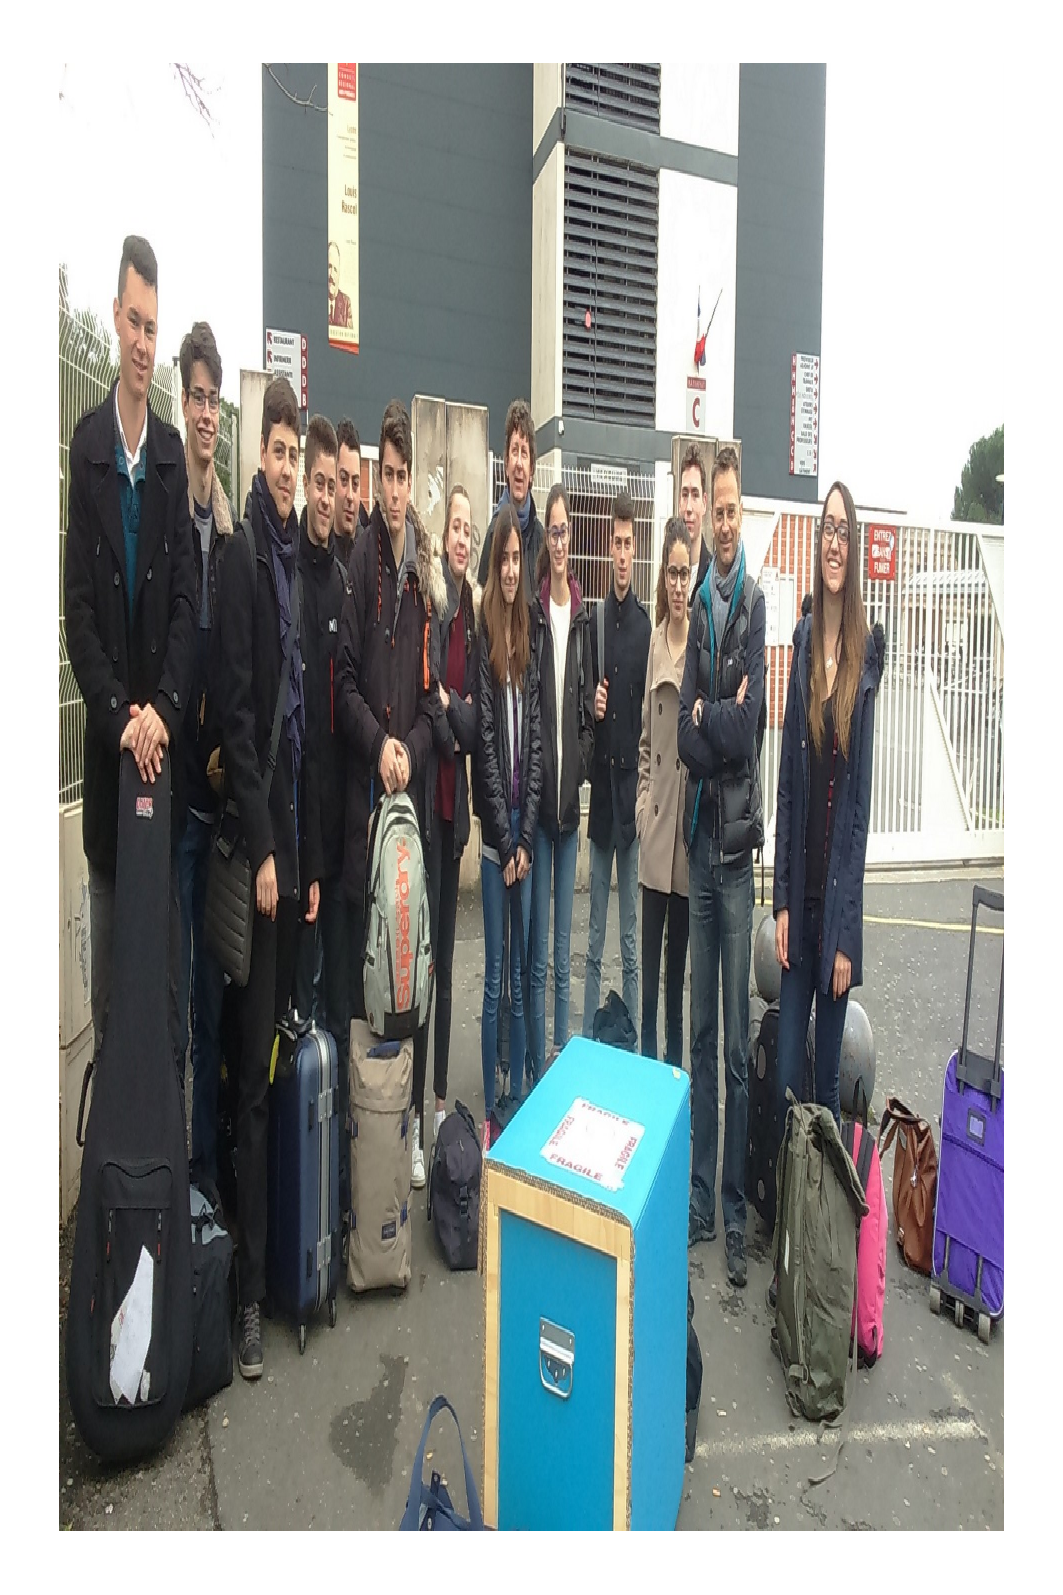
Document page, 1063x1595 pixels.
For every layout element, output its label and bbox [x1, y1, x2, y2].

picture [59, 63, 1004, 1531]
picture [508, 1525, 528, 1531]
